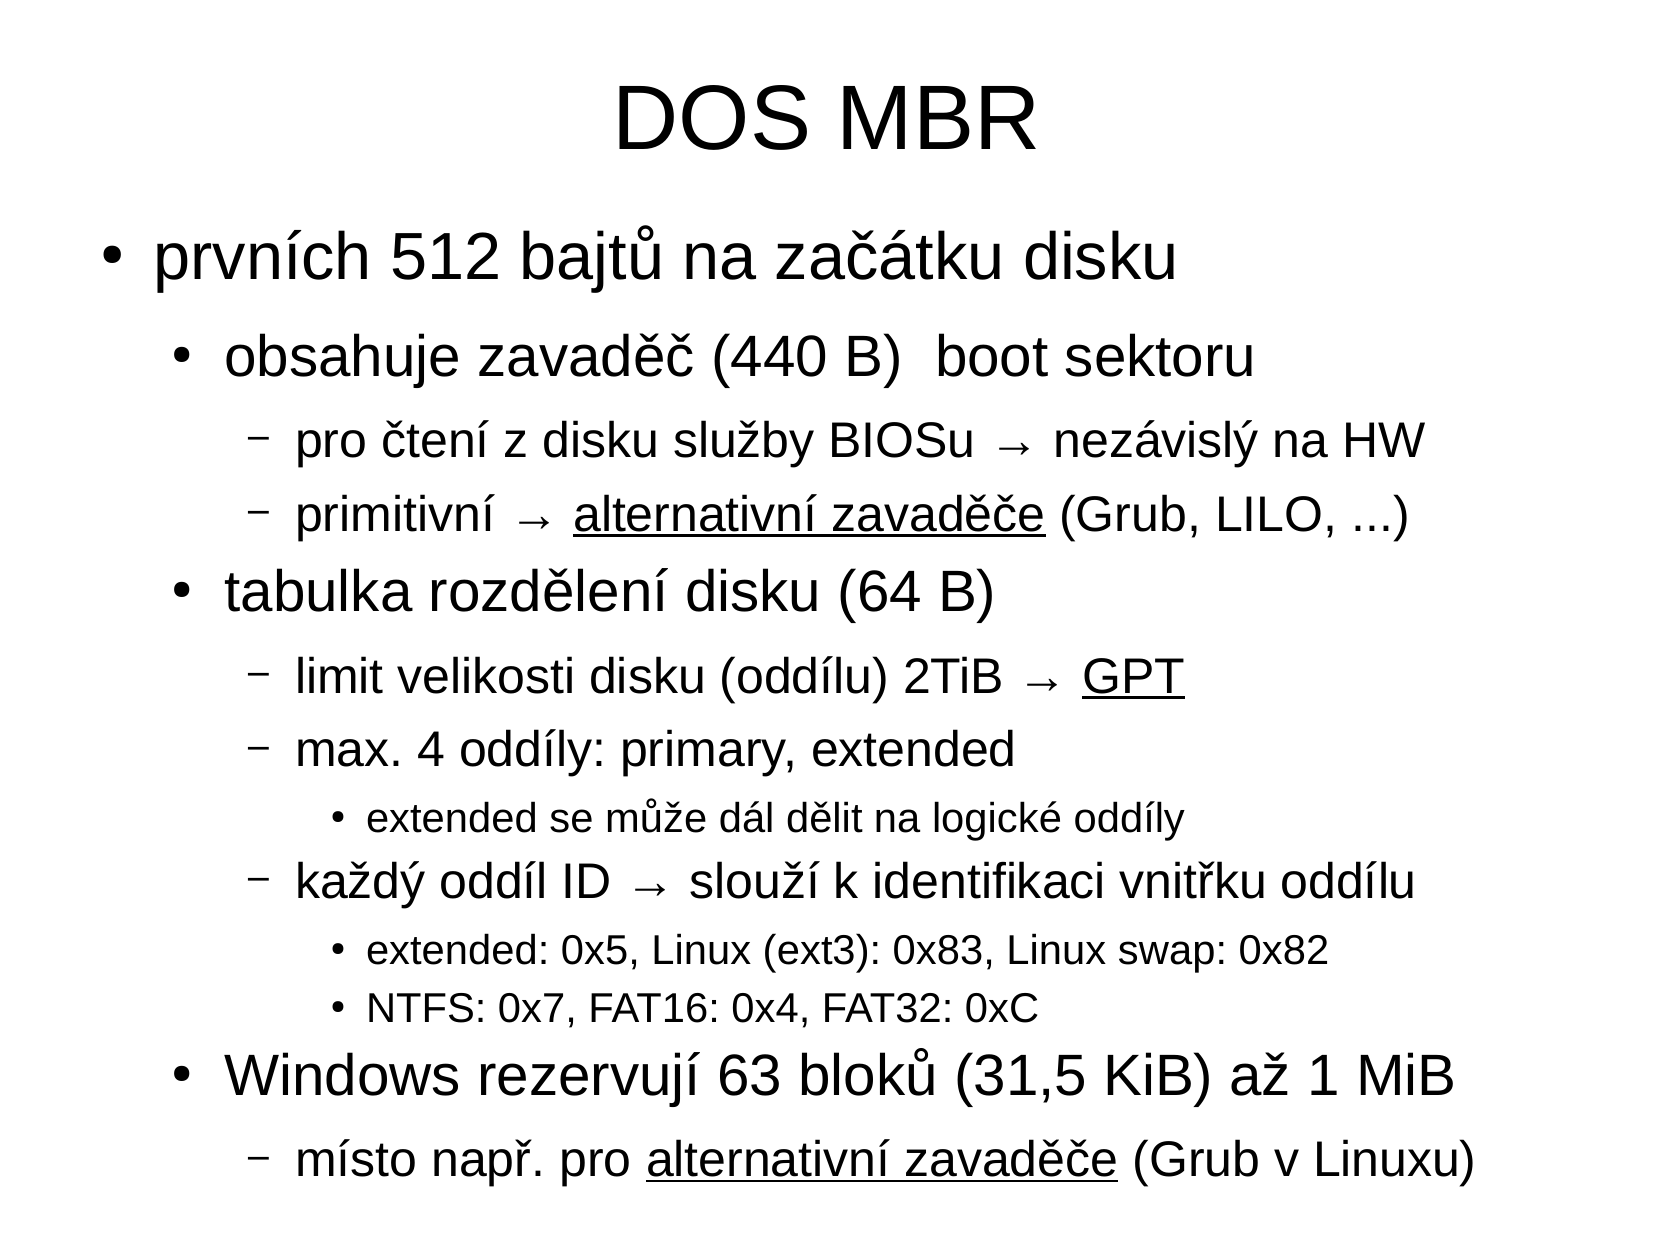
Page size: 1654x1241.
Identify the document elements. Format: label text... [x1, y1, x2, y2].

title DOS MBR [82, 21, 1571, 214]
list prvních 512 bajtů na začátku disku obsahuje zavaděč (440 B) boot sektoru pro čtení z disku služby BIOSu → nezávislý na HW primitivní → alternativní zavaděče (Grub, LILO, ...) tabulka rozdělení disku (64 B) limit velikosti disku (oddílu) 2TiB → GPT max. 4 oddíly: primary, extended extended se může dál dělit na logické oddíly každý oddíl ID → slouží k identifikaci vnitřku oddílu extended: 0x5, Linux (ext3): 0x83, Linux swap: 0x82 NTFS: 0x7, FAT16: 0x4, FAT32: 0xC Windows rezervují 63 bloků (31,5 KiB) až 1 MiB místo např. pro alternativní zavaděče (Grub v Linuxu) [82, 219, 1571, 1188]
